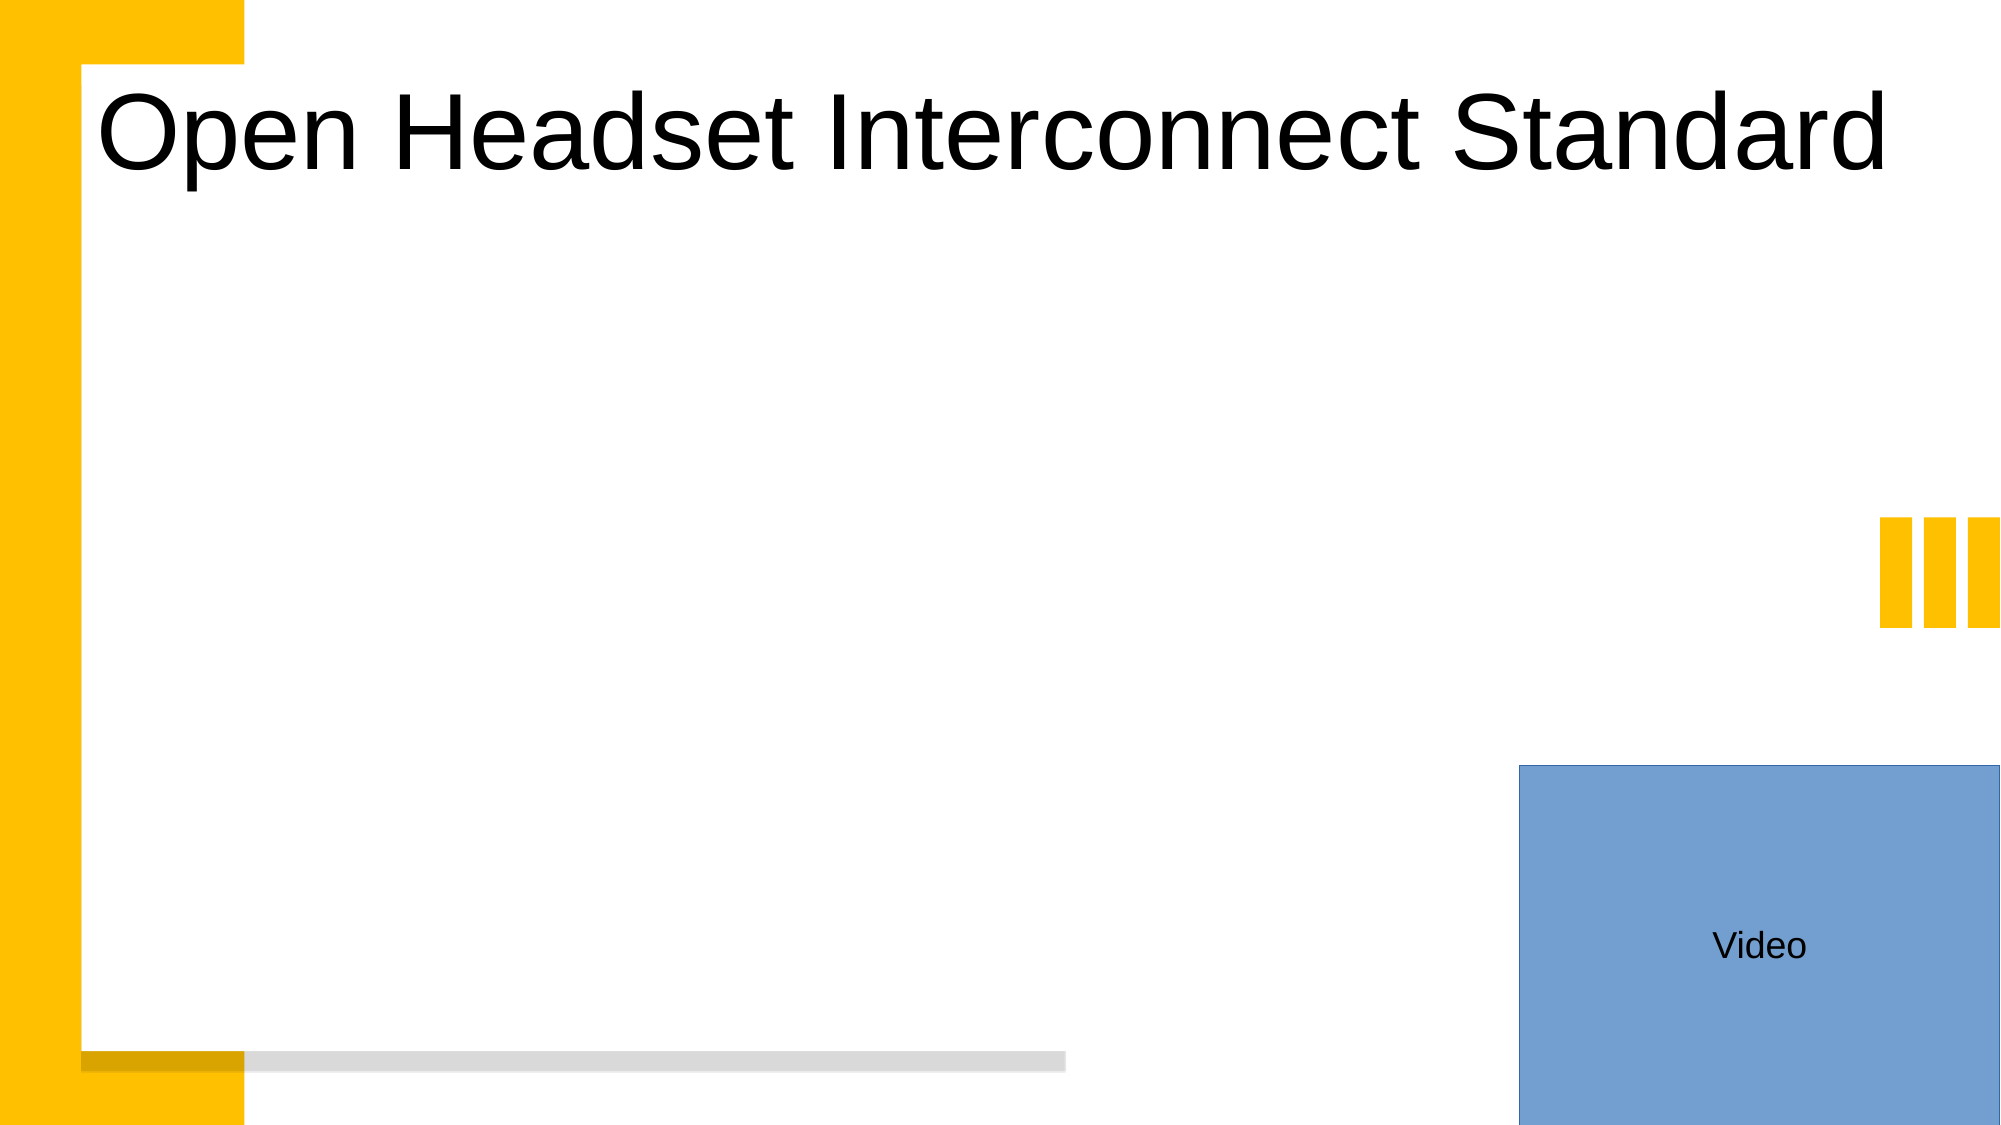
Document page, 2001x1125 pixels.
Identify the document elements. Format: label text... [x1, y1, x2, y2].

text_box Video [1519, 765, 2000, 1125]
text_box Open Headset Interconnect Standard [81, 64, 1921, 201]
text_box [0, 0, 2000, 1125]
